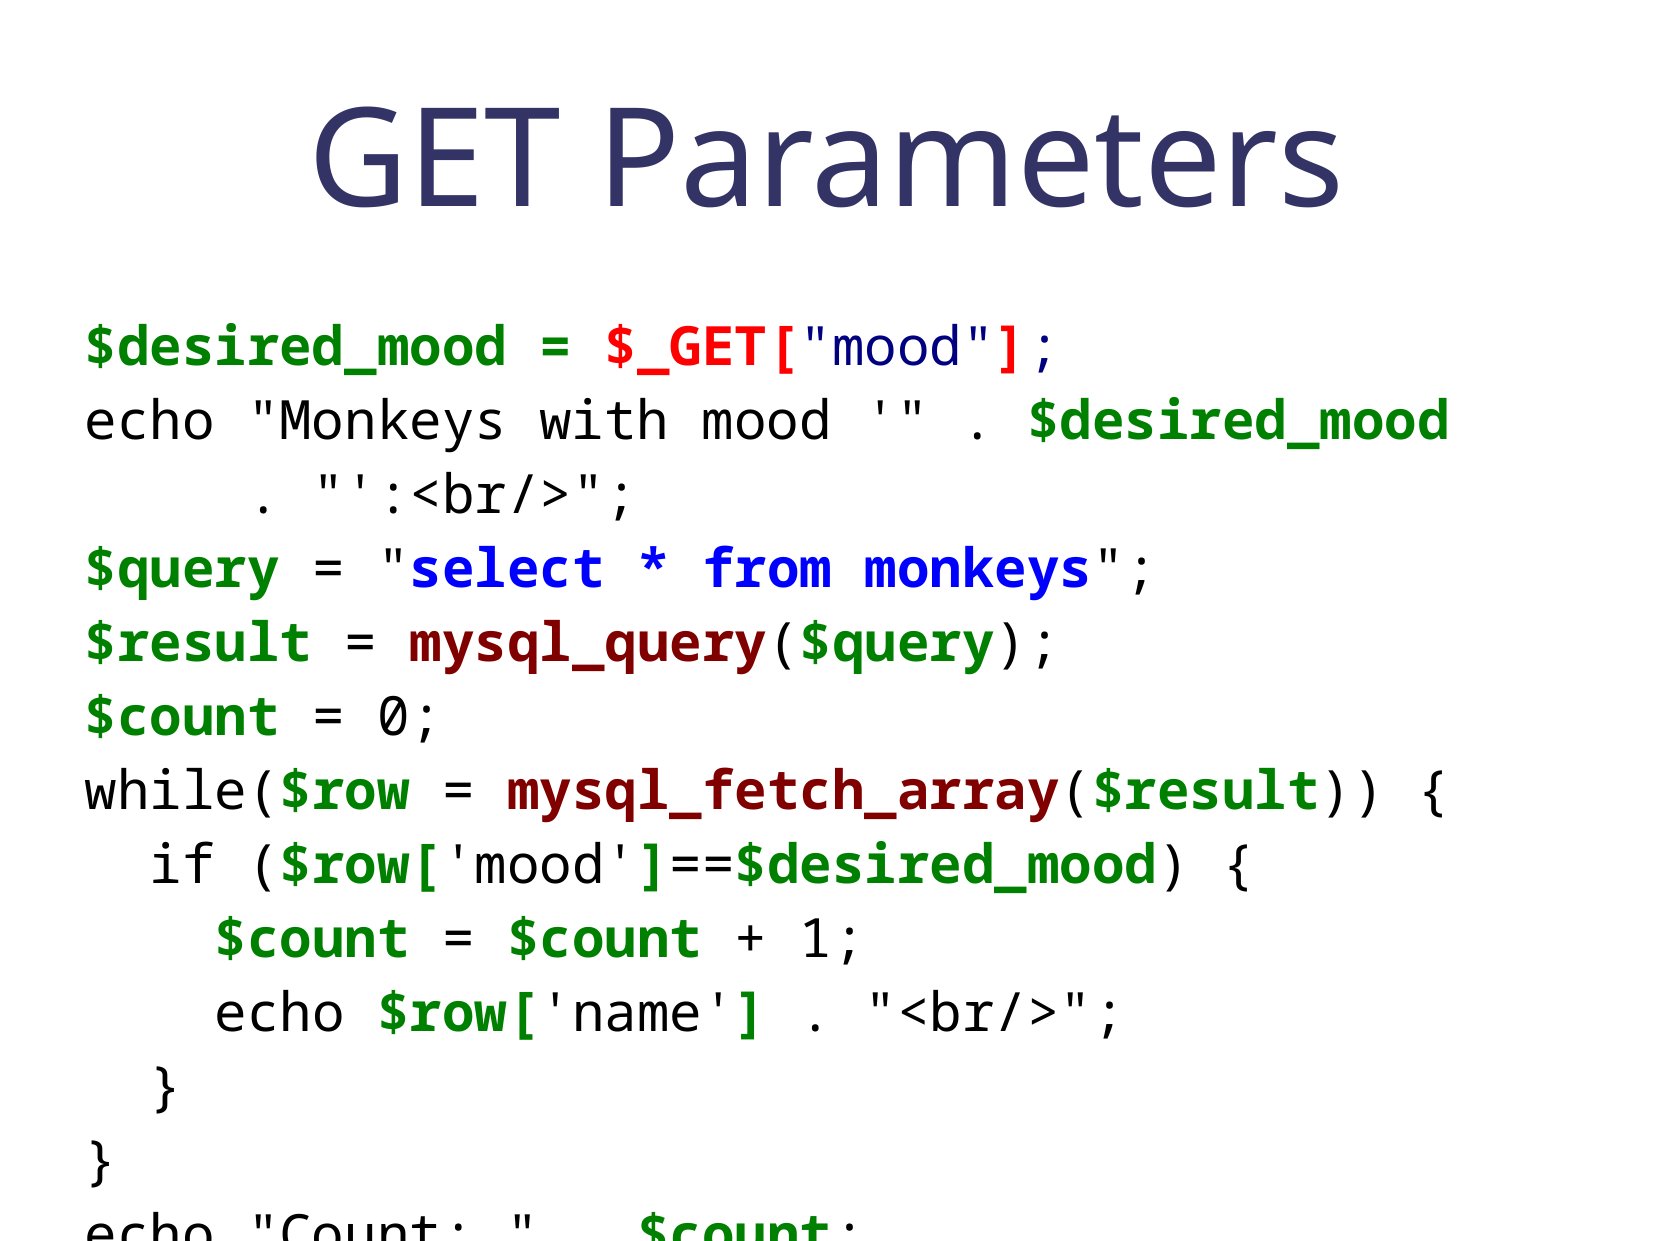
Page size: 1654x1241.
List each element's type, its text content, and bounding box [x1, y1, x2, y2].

text_box $desired_mood = $_GET["mood"]; echo "Monkeys with mood '" . $desired_mood . "':<br/>"; $query = "select * from monkeys"; $result = mysql_query($query); $count = 0; while($row = mysql_fetch_array($result)) { if ($row['mood']==$desired_mood) { $count = $count + 1; echo $row['name'] . "<br/>"; } } echo "Count: " . $count; [37, 300, 1654, 1241]
title GET Parameters [82, 56, 1571, 250]
